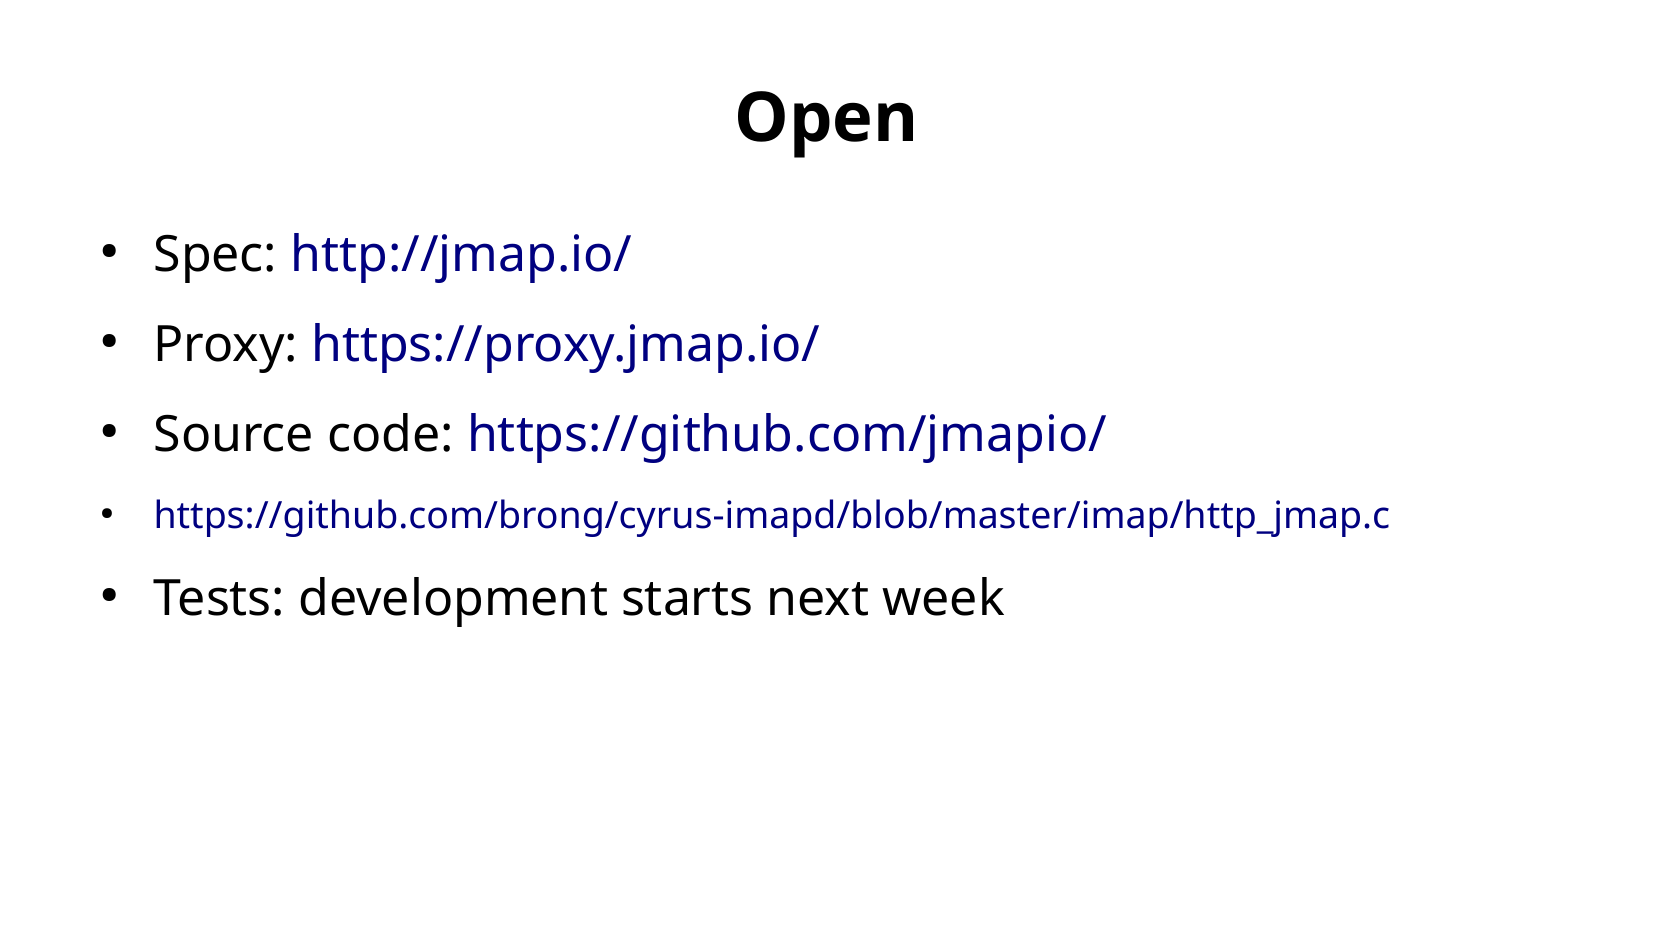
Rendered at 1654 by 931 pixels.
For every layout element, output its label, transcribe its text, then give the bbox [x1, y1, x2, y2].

title Open [82, 37, 1571, 193]
list Spec: http://jmap.io/ Proxy: https://proxy.jmap.io/ Source code: https://github.com/jmapio/ https://github.com/brong/cyrus-imapd/blob/master/imap/http_jmap.c Tests: development starts next week [82, 217, 1571, 758]
